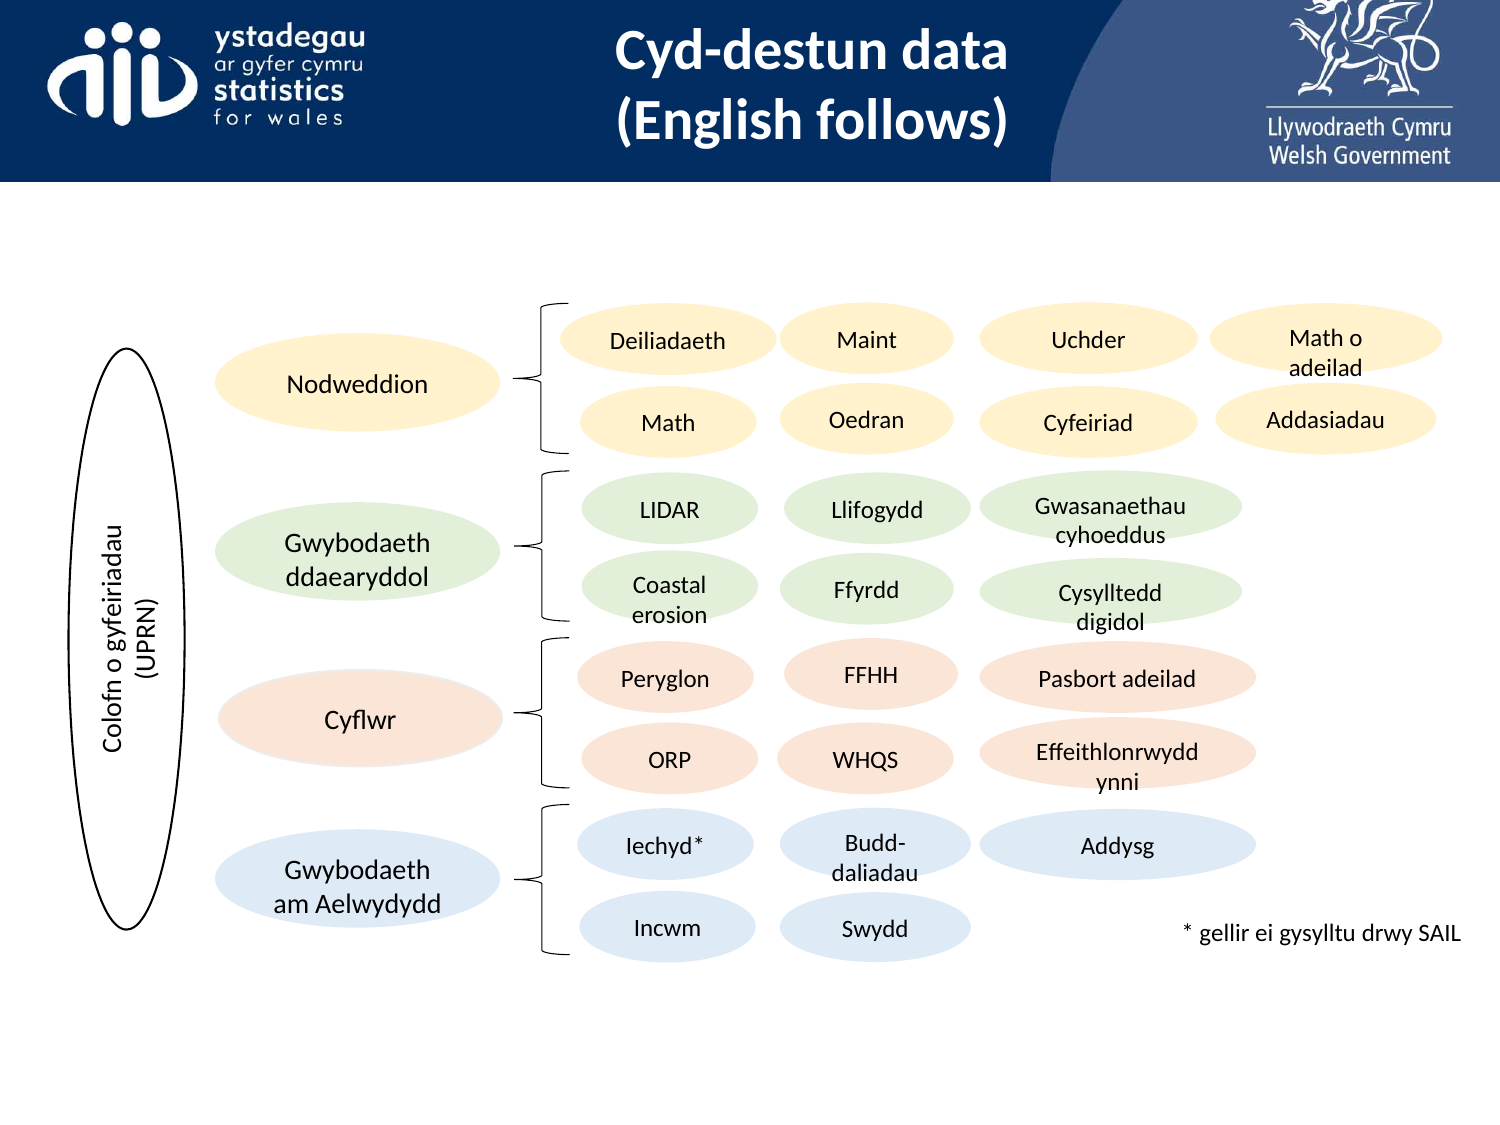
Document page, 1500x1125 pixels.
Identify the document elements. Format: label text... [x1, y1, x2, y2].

text_box FFHH [785, 639, 957, 709]
text_box Addasiadau [1216, 383, 1436, 454]
text_box Gwybodaeth ddaearyddol [216, 503, 500, 600]
text_box Incwm [580, 891, 755, 962]
text_box Math o adeilad [1210, 304, 1442, 373]
text_box Gwasanaethau cyhoeddus [980, 471, 1241, 542]
text_box Cyflwr [218, 669, 502, 767]
text_box Nodweddion [216, 334, 500, 431]
text_box Budd-daliadau [780, 808, 970, 879]
text_box Effeithlonrwydd ynni [980, 718, 1255, 788]
text_box Llifogydd [785, 473, 970, 544]
text_box Math [581, 387, 756, 457]
text_box Swydd [780, 893, 970, 962]
text_box Oedran [781, 383, 953, 454]
text_box Colofn o gyfeiriadau (UPRN) [68, 348, 185, 930]
text_box Coastal erosion [582, 551, 758, 622]
text_box Uchder [980, 303, 1197, 374]
text_box Pasbort adeilad [980, 642, 1255, 712]
title Cyd-destun data (English follows) [380, 3, 1245, 157]
picture [0, 0, 1500, 182]
text_box Addysg [980, 809, 1255, 880]
text_box Maint [781, 303, 953, 374]
text_box Iechyd* [578, 809, 753, 879]
text_box ORP [582, 723, 758, 794]
text_box Deiliadaeth [561, 304, 776, 374]
text_box Peryglon [578, 642, 753, 712]
text_box LIDAR [582, 473, 758, 544]
text_box Cyfeiriad [980, 387, 1197, 457]
text_box * gellir ei gysylltu drwy SAIL [1166, 908, 1482, 955]
text_box WHQS [778, 723, 953, 794]
text_box Ffyrdd [781, 553, 953, 624]
text_box Cysylltedd digidol [980, 559, 1241, 624]
text_box Gwybodaeth am Aelwydydd [216, 830, 500, 927]
